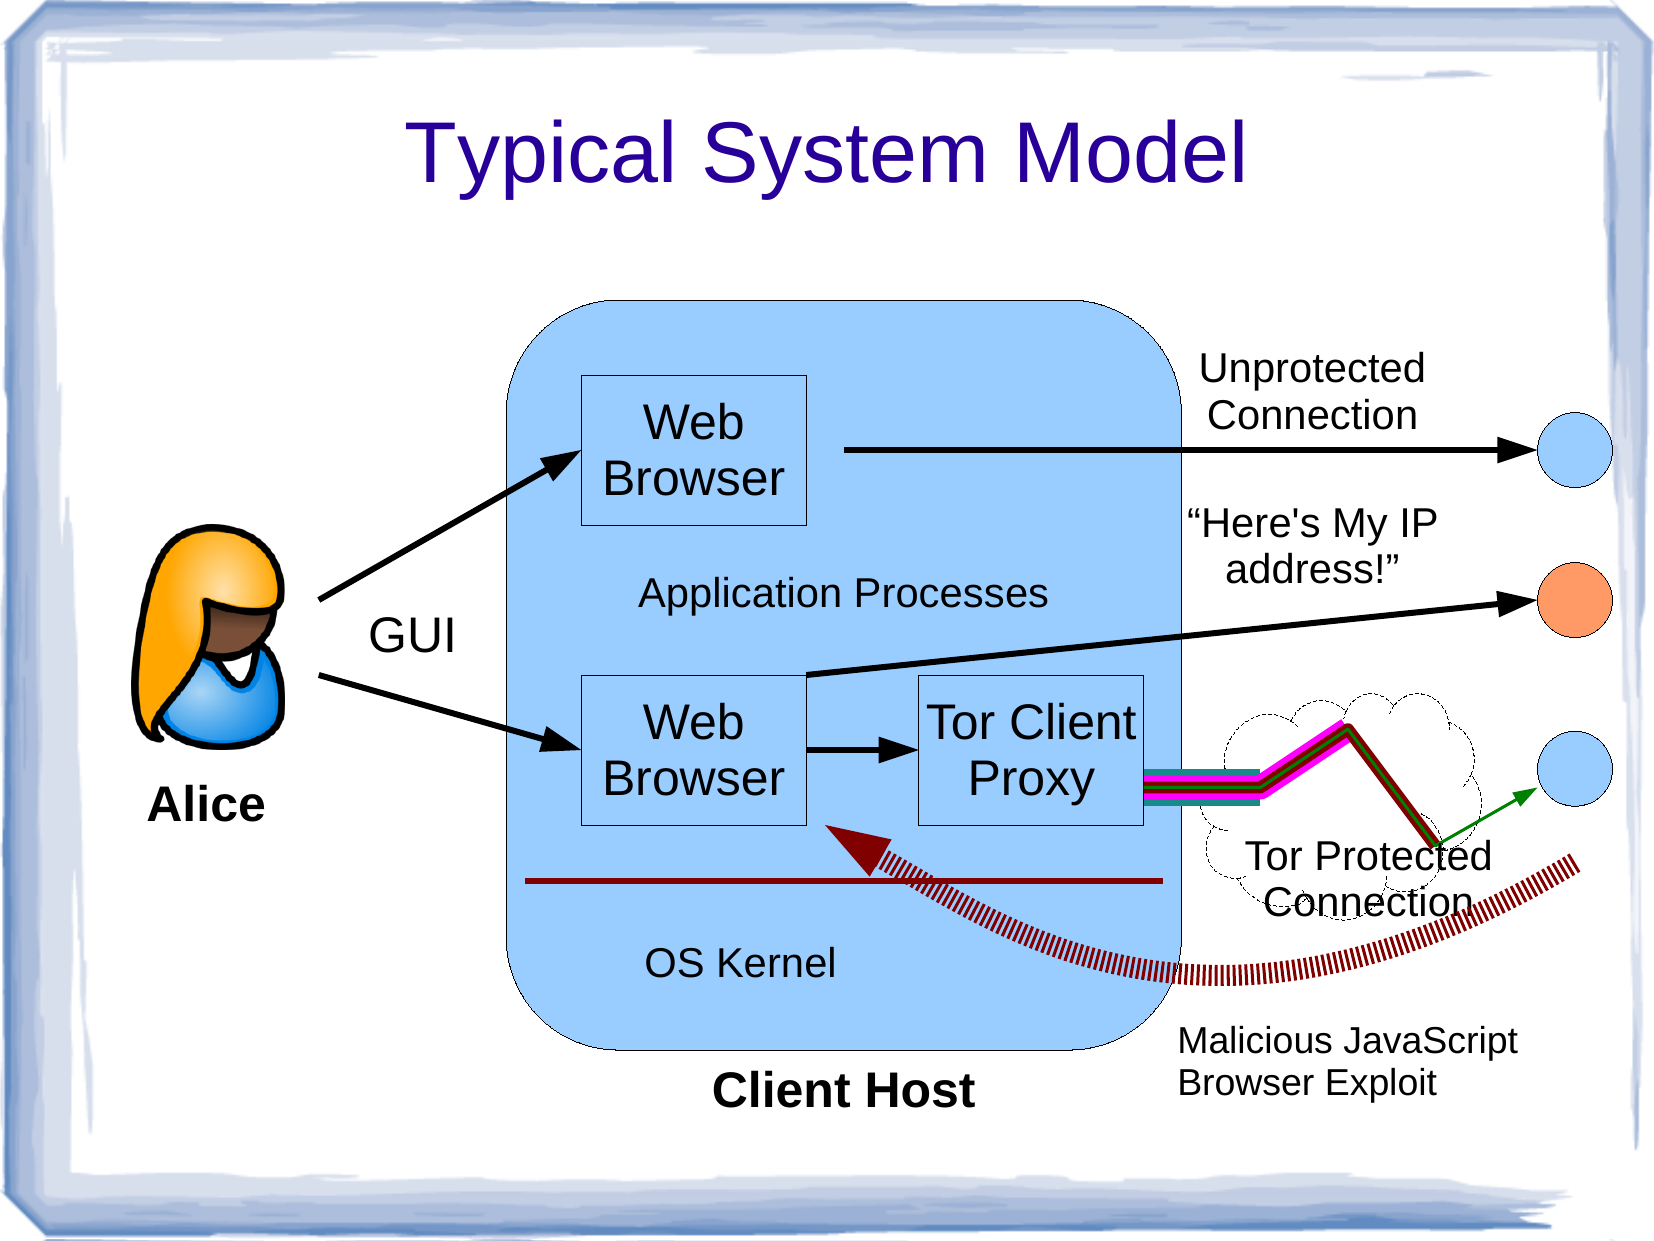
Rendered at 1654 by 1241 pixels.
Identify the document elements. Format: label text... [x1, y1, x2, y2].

title Typical System Model [82, 49, 1571, 257]
text_box [506, 624, 1182, 749]
text_box Application Processes [506, 562, 1182, 624]
text_box Web Browser [581, 375, 807, 526]
text_box Web Browser [581, 675, 807, 826]
text_box [506, 300, 1182, 562]
text_box “Here's My IP address!” [1125, 492, 1501, 601]
text_box [1537, 731, 1613, 807]
text_box Malicious JavaScript Browser Exploit [1162, 1012, 1654, 1112]
text_box [506, 732, 1182, 1051]
text_box [1200, 743, 1411, 825]
text_box [807, 640, 1182, 769]
text_box [1537, 562, 1613, 638]
text_box GUI [318, 600, 507, 671]
text_box [1537, 412, 1613, 488]
text_box Unprotected Connection [1125, 337, 1501, 446]
text_box OS Kernel [525, 932, 957, 994]
text_box Alice [112, 768, 301, 840]
text_box [1223, 693, 1482, 825]
text_box Tor Client Proxy [918, 675, 1144, 826]
text_box Client Host [506, 1054, 1182, 1126]
text_box Tor Protected Connection [1200, 825, 1538, 933]
picture [0, 0, 1654, 1241]
